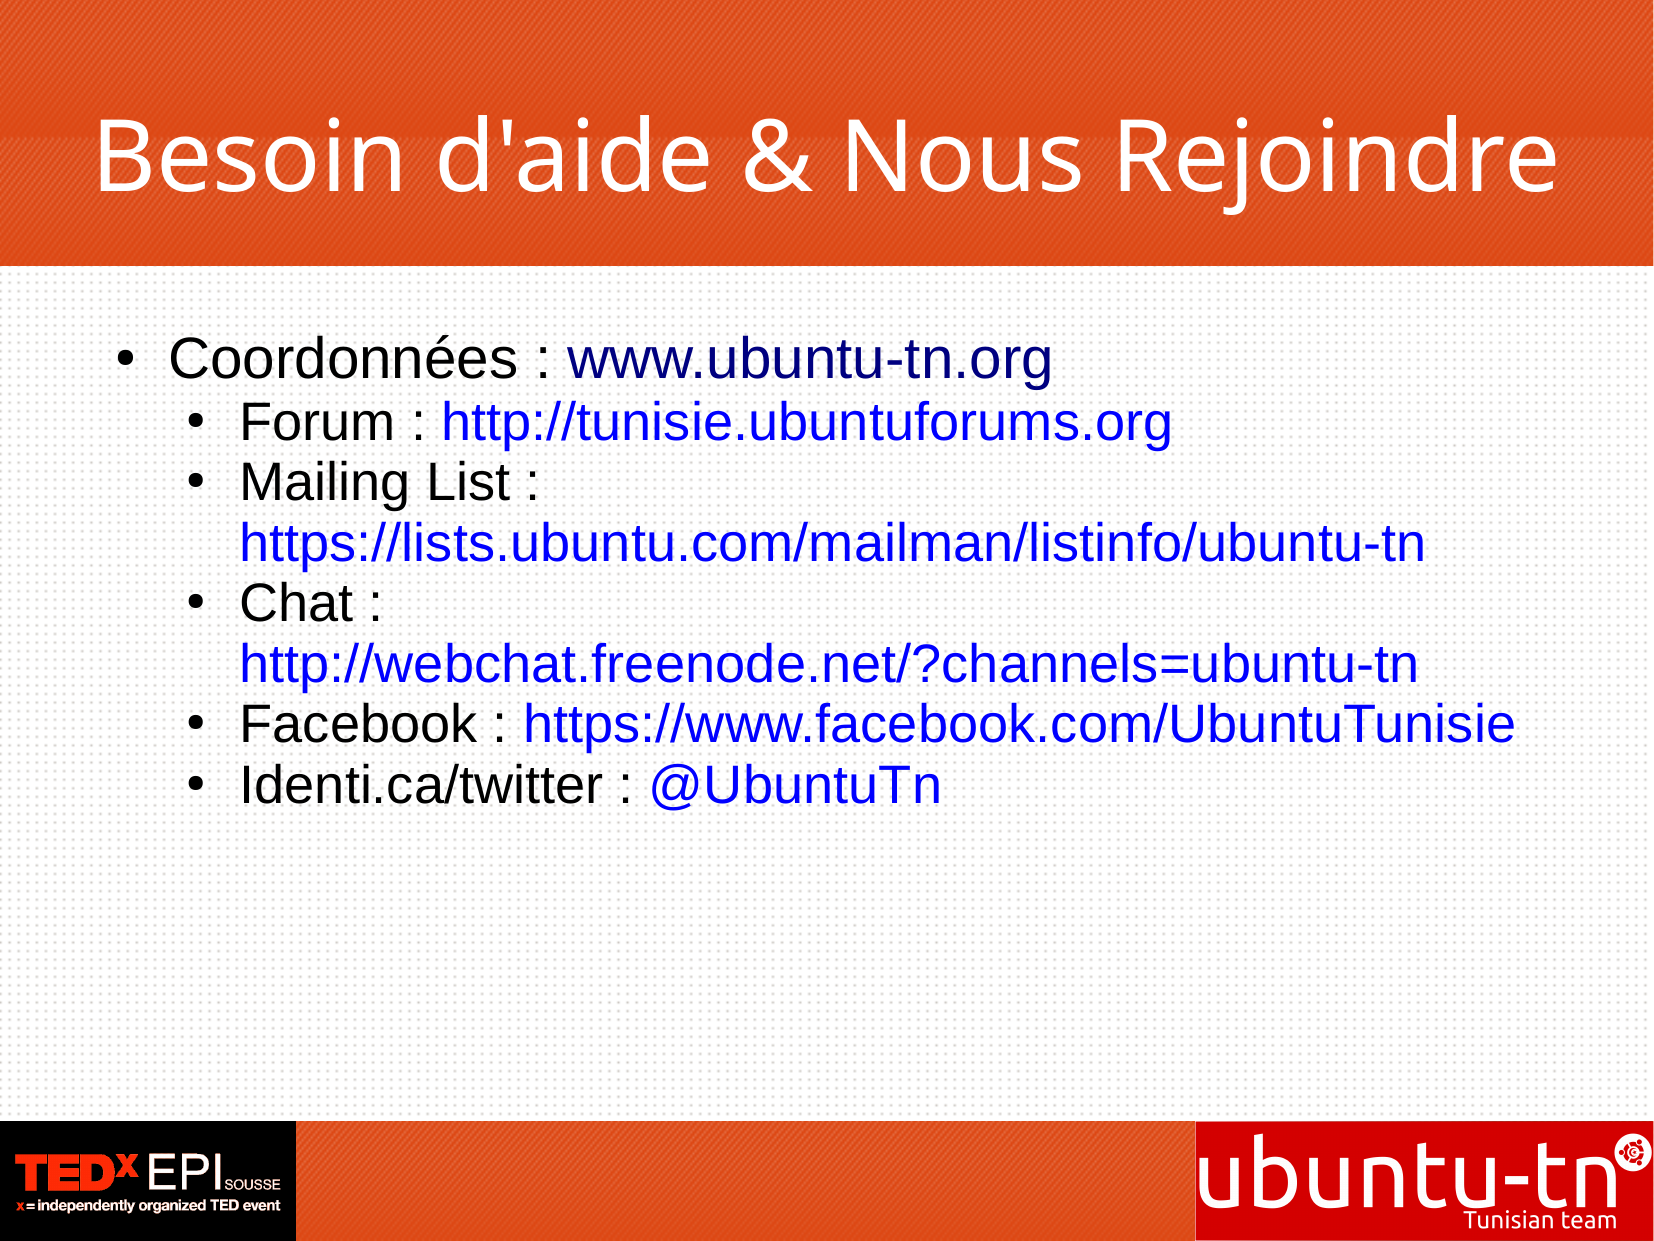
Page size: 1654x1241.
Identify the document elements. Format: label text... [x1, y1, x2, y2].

title Besoin d'aide & Nous Rejoindre [82, 49, 1571, 257]
picture [0, 0, 1654, 1241]
text_box Coordonnées : www.ubuntu-tn.org Forum : http://tunisie.ubuntuforums.org Mailing List : https://lists.ubuntu.com/mailman/listinfo/ubuntu-tn Chat : http://webchat.freenode.net/?channels=ubuntu-tn Facebook : https://www.facebook.com/UbuntuTunisie Identi.ca/twitter : @UbuntuTn [82, 318, 1571, 823]
